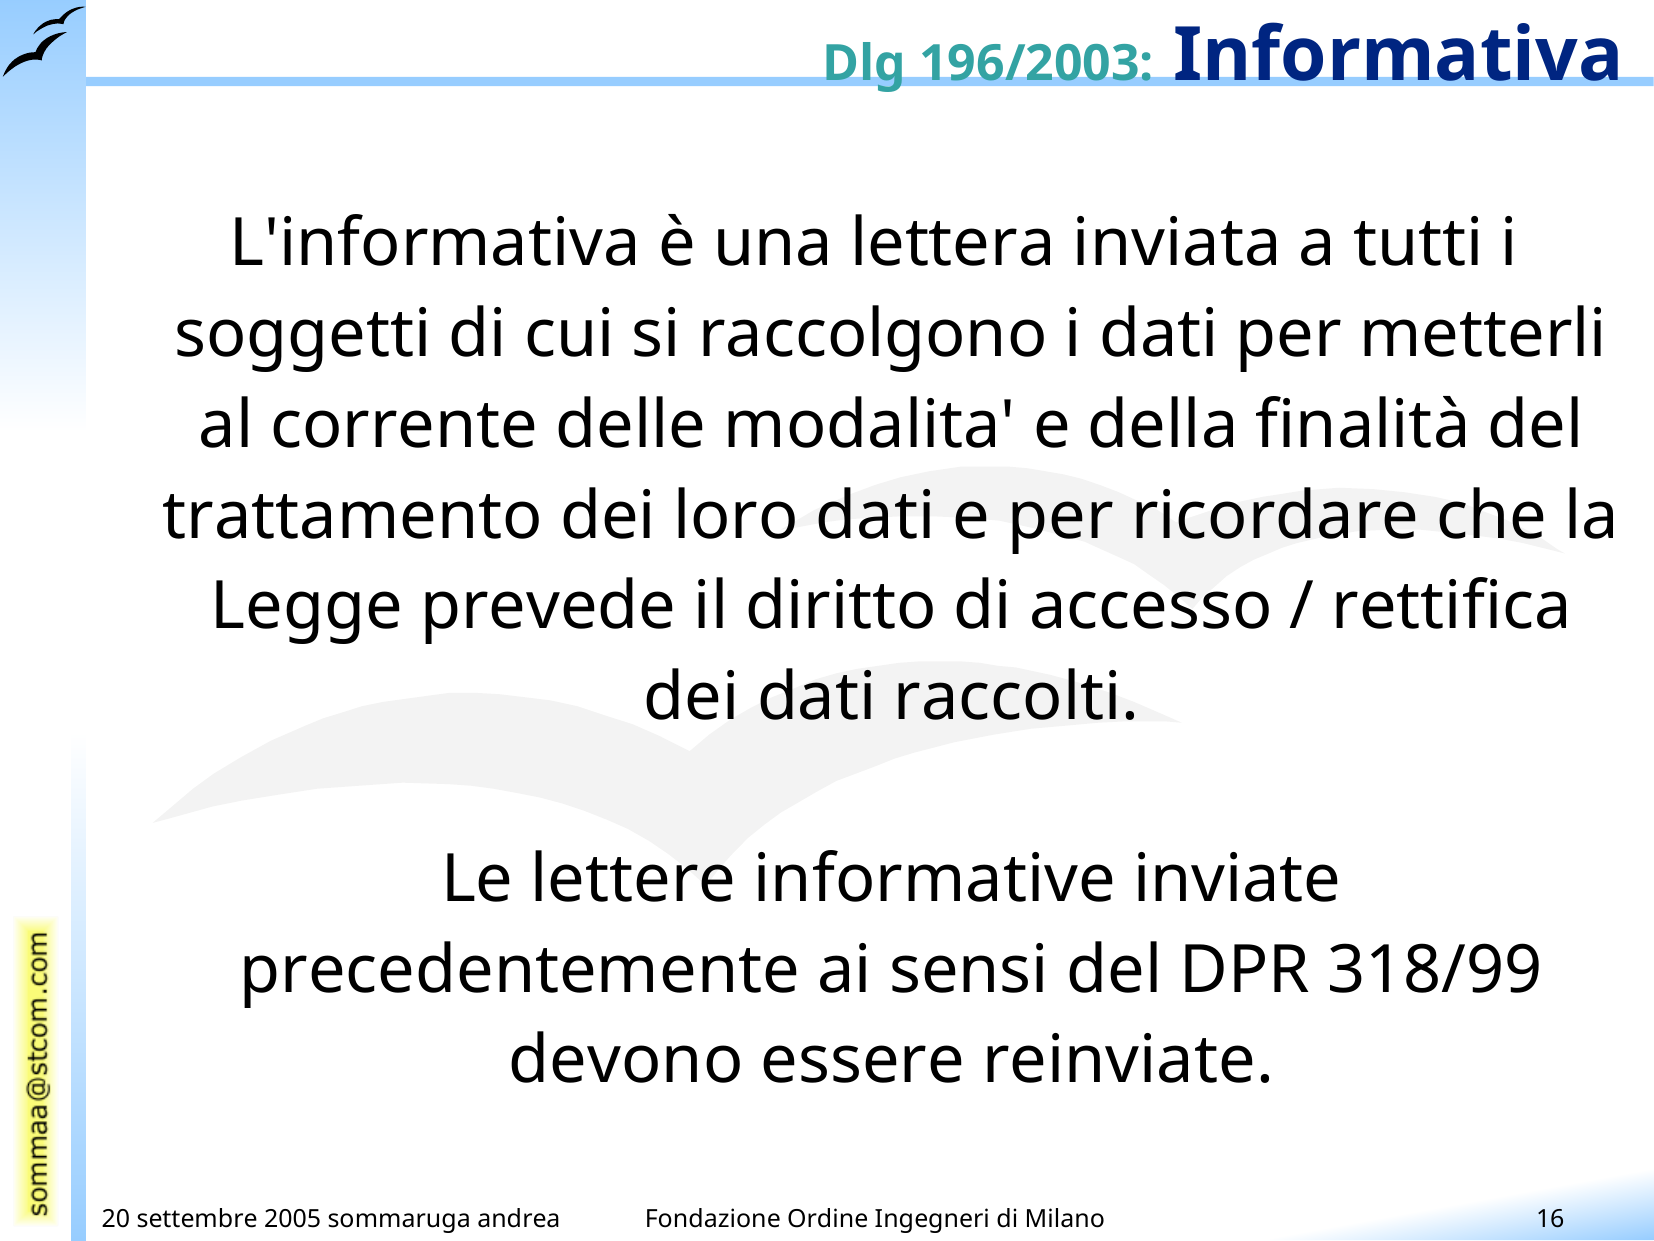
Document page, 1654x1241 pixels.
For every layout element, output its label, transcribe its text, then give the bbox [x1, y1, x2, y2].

subtitle L'informativa è una lettera inviata a tutti i soggetti di cui si raccolgono i dati per metterli al corrente delle modalita' e della finalità del trattamento dei loro dati e per ricordare che la Legge prevede il diritto di accesso / rettifica dei dati raccolti. Le lettere informative inviate precedentemente ai sensi del DPR 318/99 devono essere reinviate. [85, 134, 1628, 1163]
picture [12, 915, 60, 1228]
title Dlg 196/2003: Informativa [85, 0, 1654, 104]
